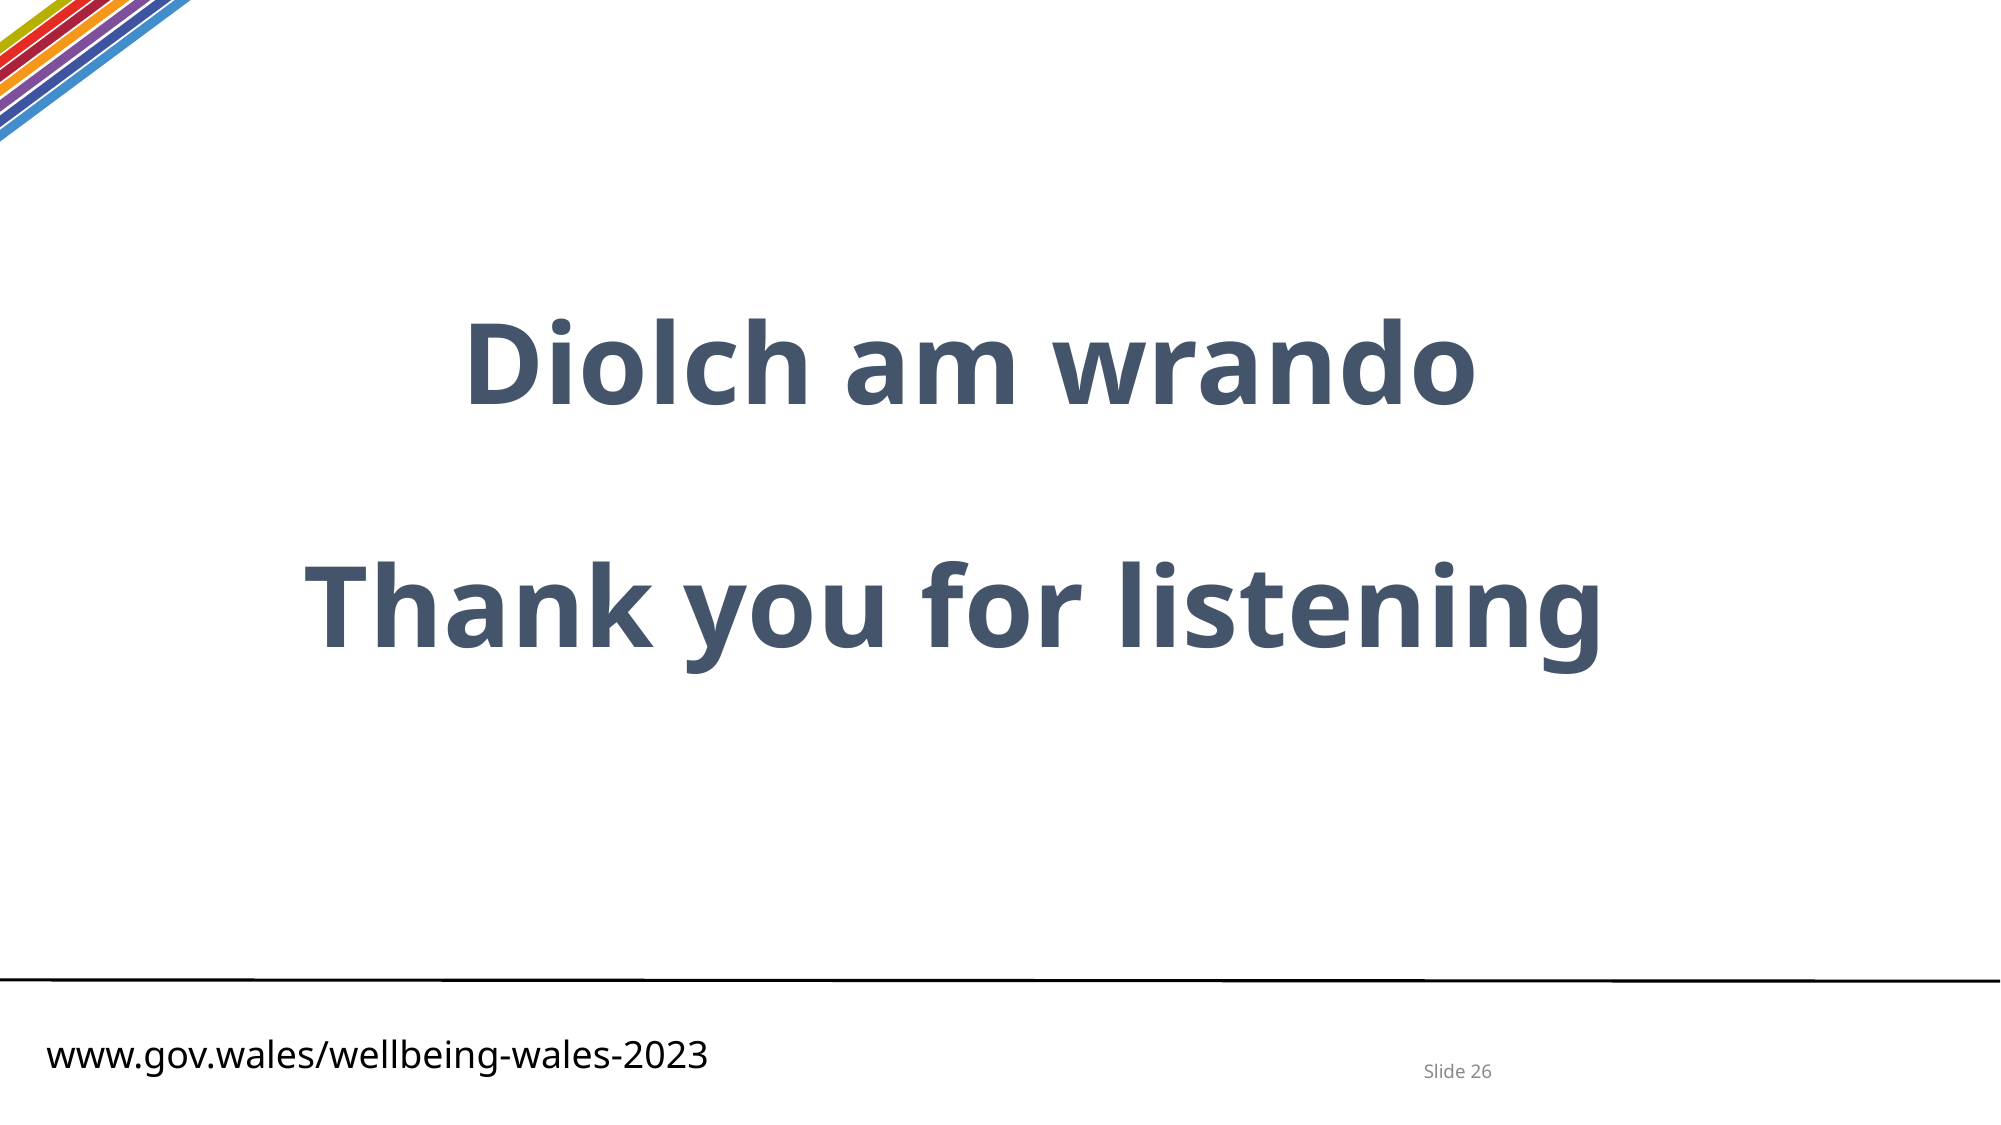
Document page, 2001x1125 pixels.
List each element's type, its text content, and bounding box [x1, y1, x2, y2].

text_box www.gov.wales/wellbeing-wales-2023 [31, 1023, 1076, 1084]
text_box Diolch am wrando Thank you for listening [122, 299, 1819, 792]
